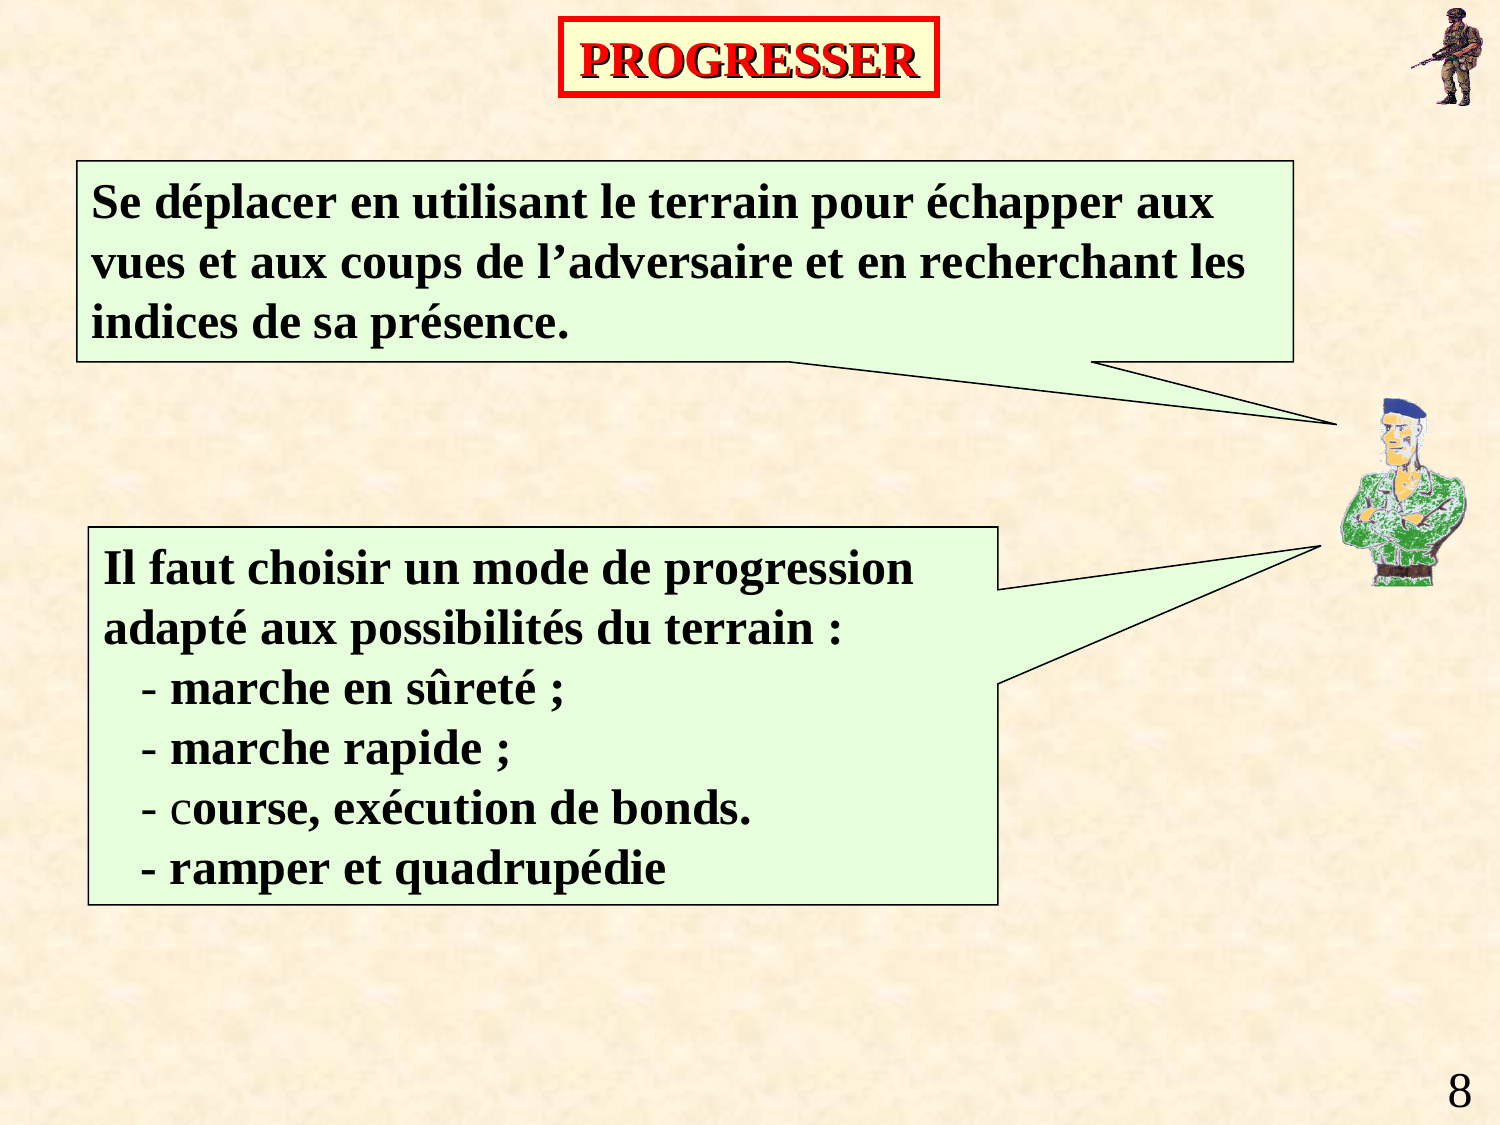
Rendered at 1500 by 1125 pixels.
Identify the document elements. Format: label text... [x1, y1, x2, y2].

picture [0, 0, 1500, 1125]
text_box Il faut choisir un mode de progression adapté aux possibilités du terrain : - marche en sûreté ; - marche rapide ; - course, exécution de bonds. - ramper et quadrupédie [88, 527, 1322, 905]
text_box Se déplacer en utilisant le terrain pour échapper aux vues et aux coups de l’adversaire et en recherchant les indices de sa présence. [76, 160, 1337, 425]
text_box PROGRESSER [560, 18, 937, 95]
